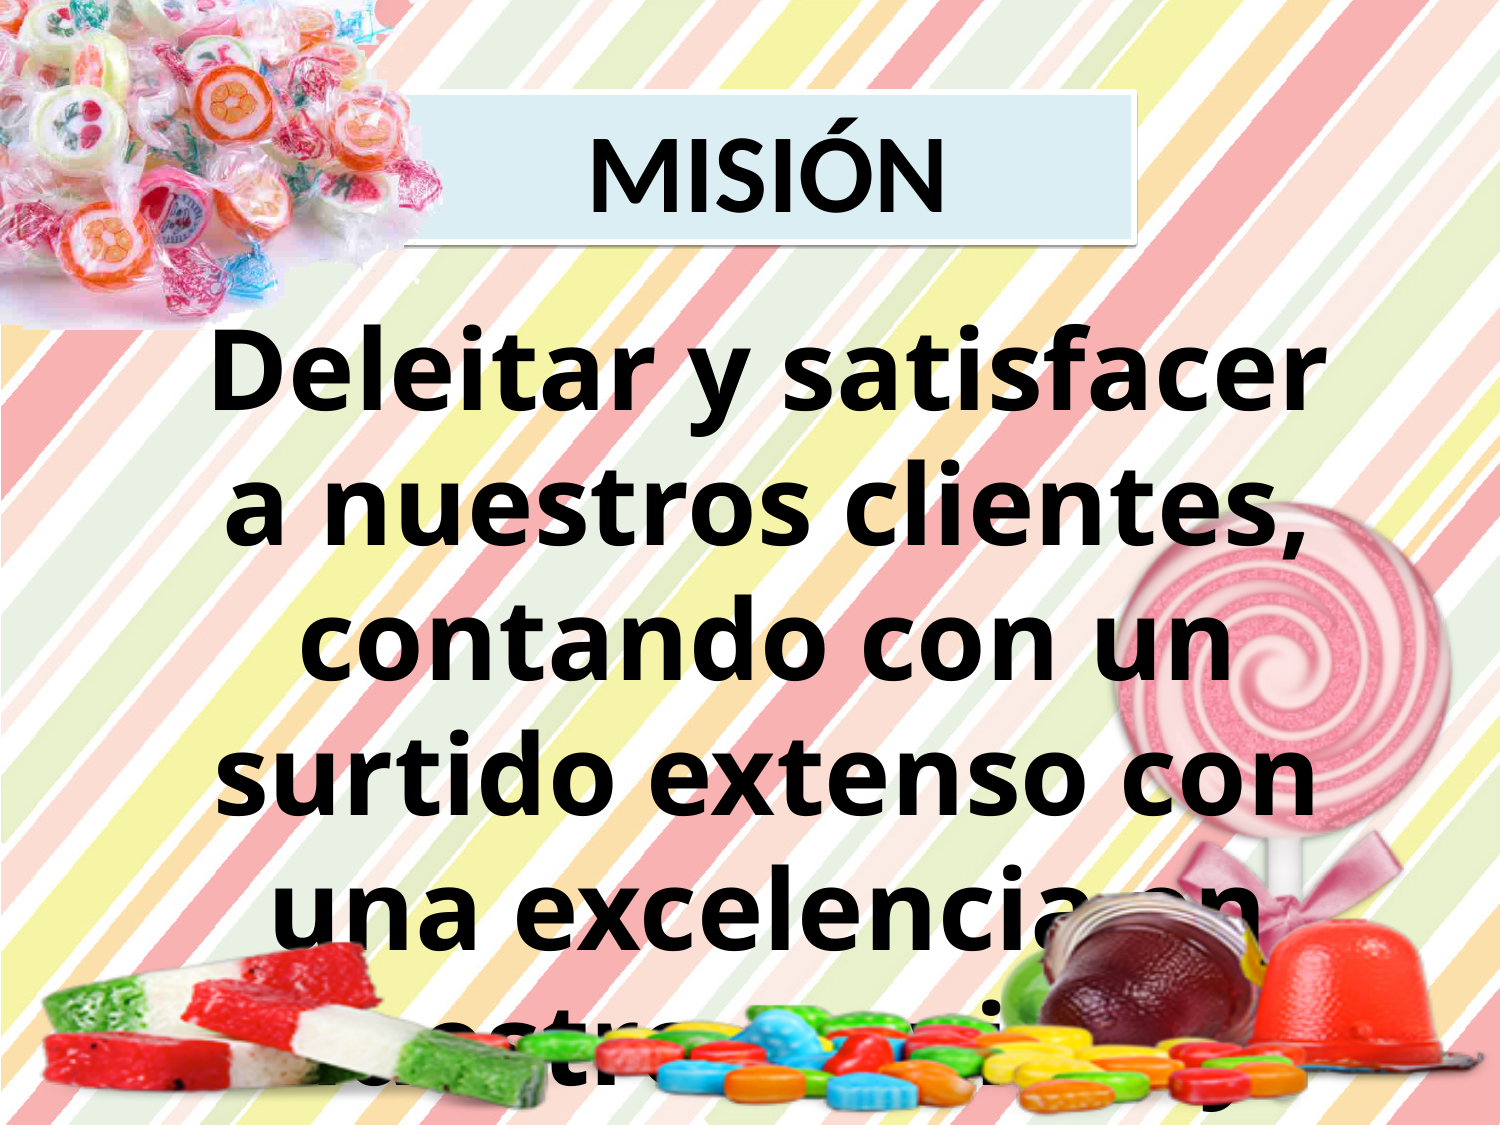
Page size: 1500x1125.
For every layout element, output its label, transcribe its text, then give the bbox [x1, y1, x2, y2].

text_box Deleitar y satisfacer a nuestros clientes, contando con un surtido extenso con una excelencia en nuestro servicio y productos. [135, 290, 1400, 852]
picture [0, 0, 1500, 1125]
text_box Misión [443, 92, 1134, 242]
